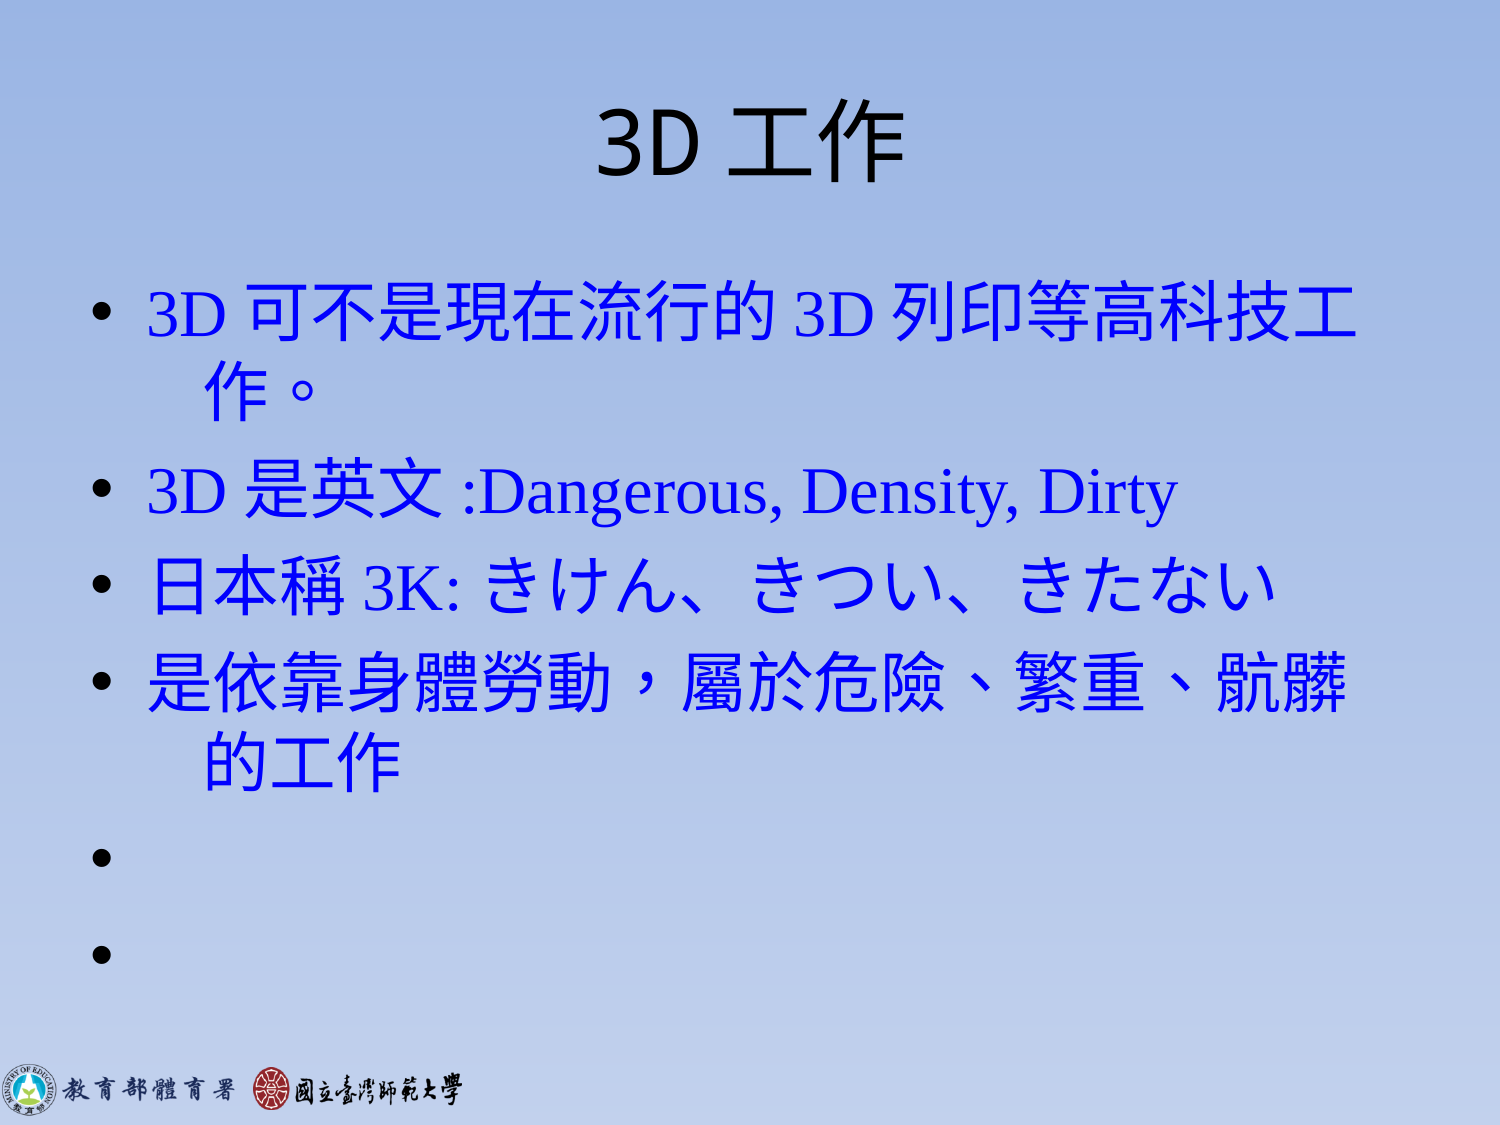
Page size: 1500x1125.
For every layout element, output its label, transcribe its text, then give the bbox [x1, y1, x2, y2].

list 3D可不是現在流行的3D列印等高科技工作。 3D是英文:Dangerous, Density, Dirty 日本稱3K:きけん、きつい、きたない 是依靠身體勞動，屬於危險、繁重、骯髒的工作 [75, 262, 1426, 1005]
title 3D工作 [75, 45, 1426, 233]
